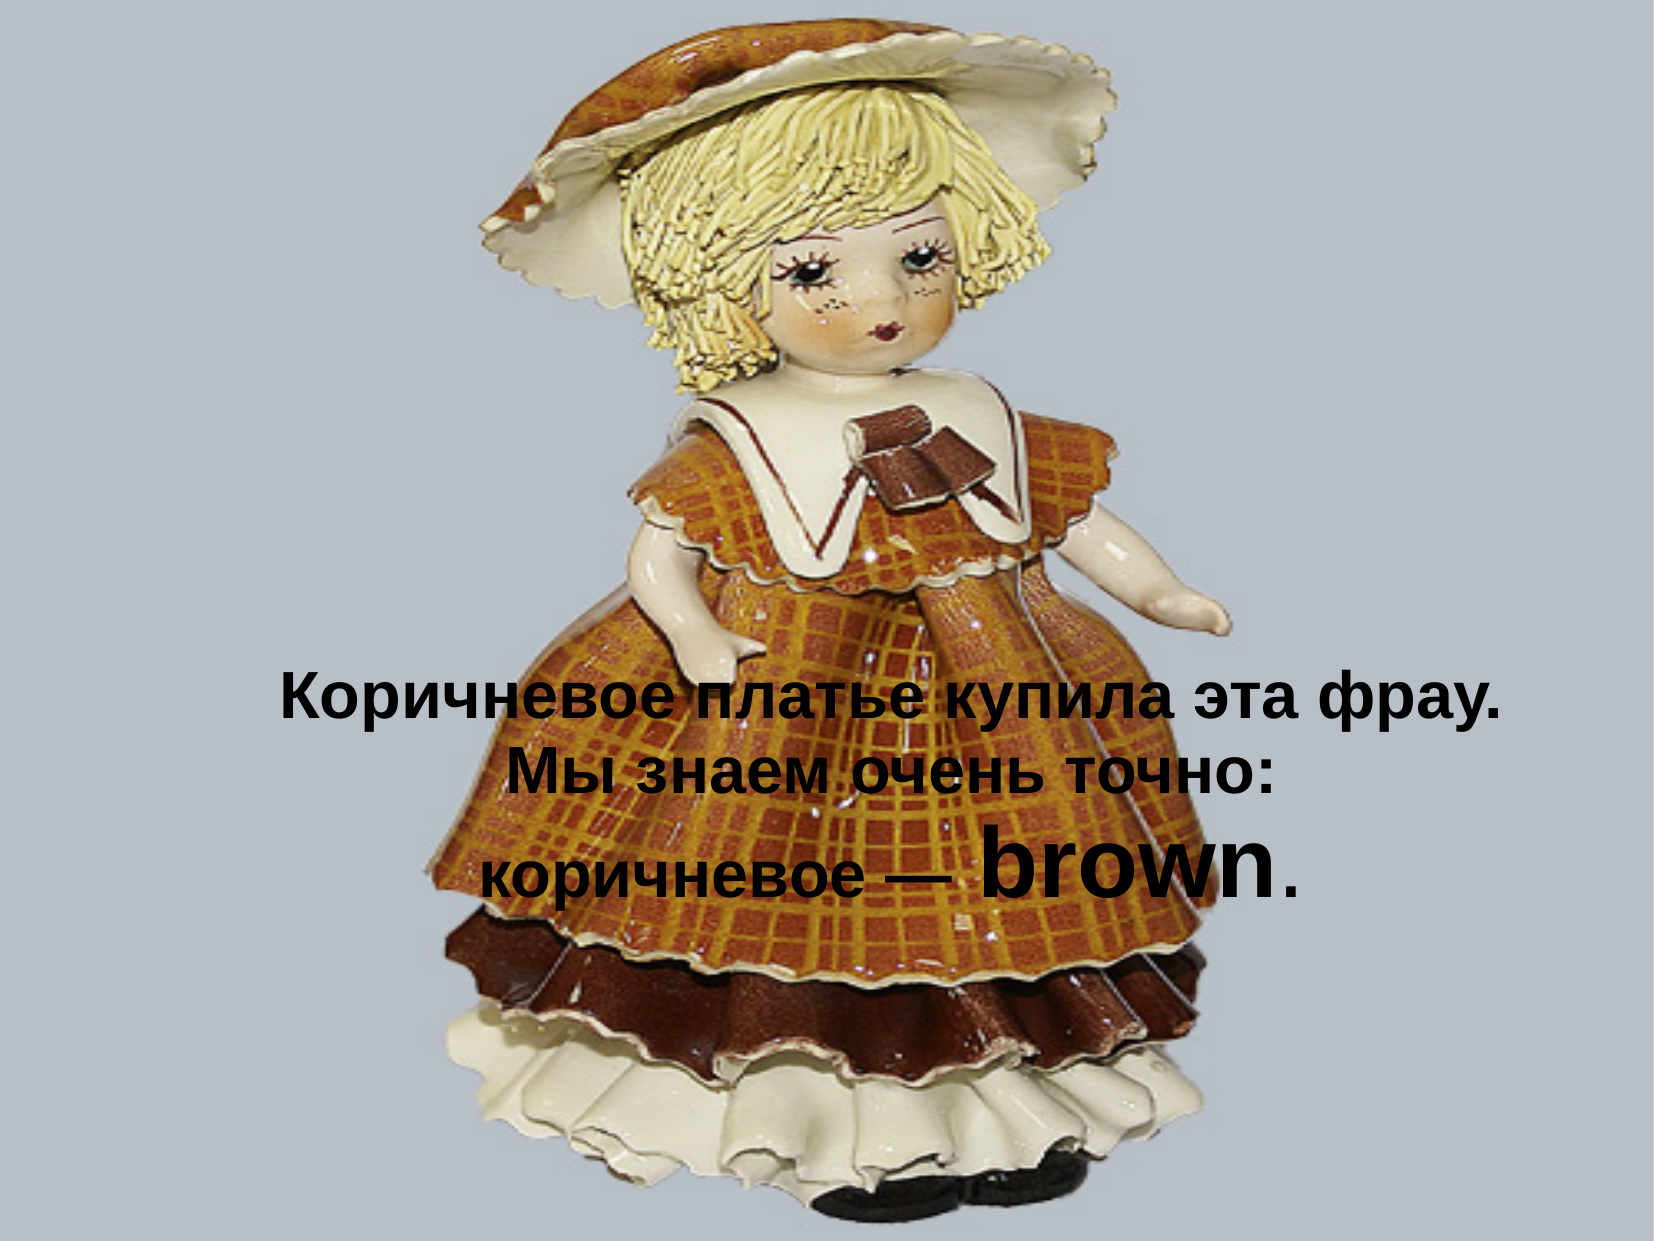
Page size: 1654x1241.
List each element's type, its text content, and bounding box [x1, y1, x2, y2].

picture [0, 0, 1654, 1241]
subtitle Коричневое платье купила эта фрау. Мы знаем очень точно: коричневое — brown. [106, 29, 1654, 1241]
